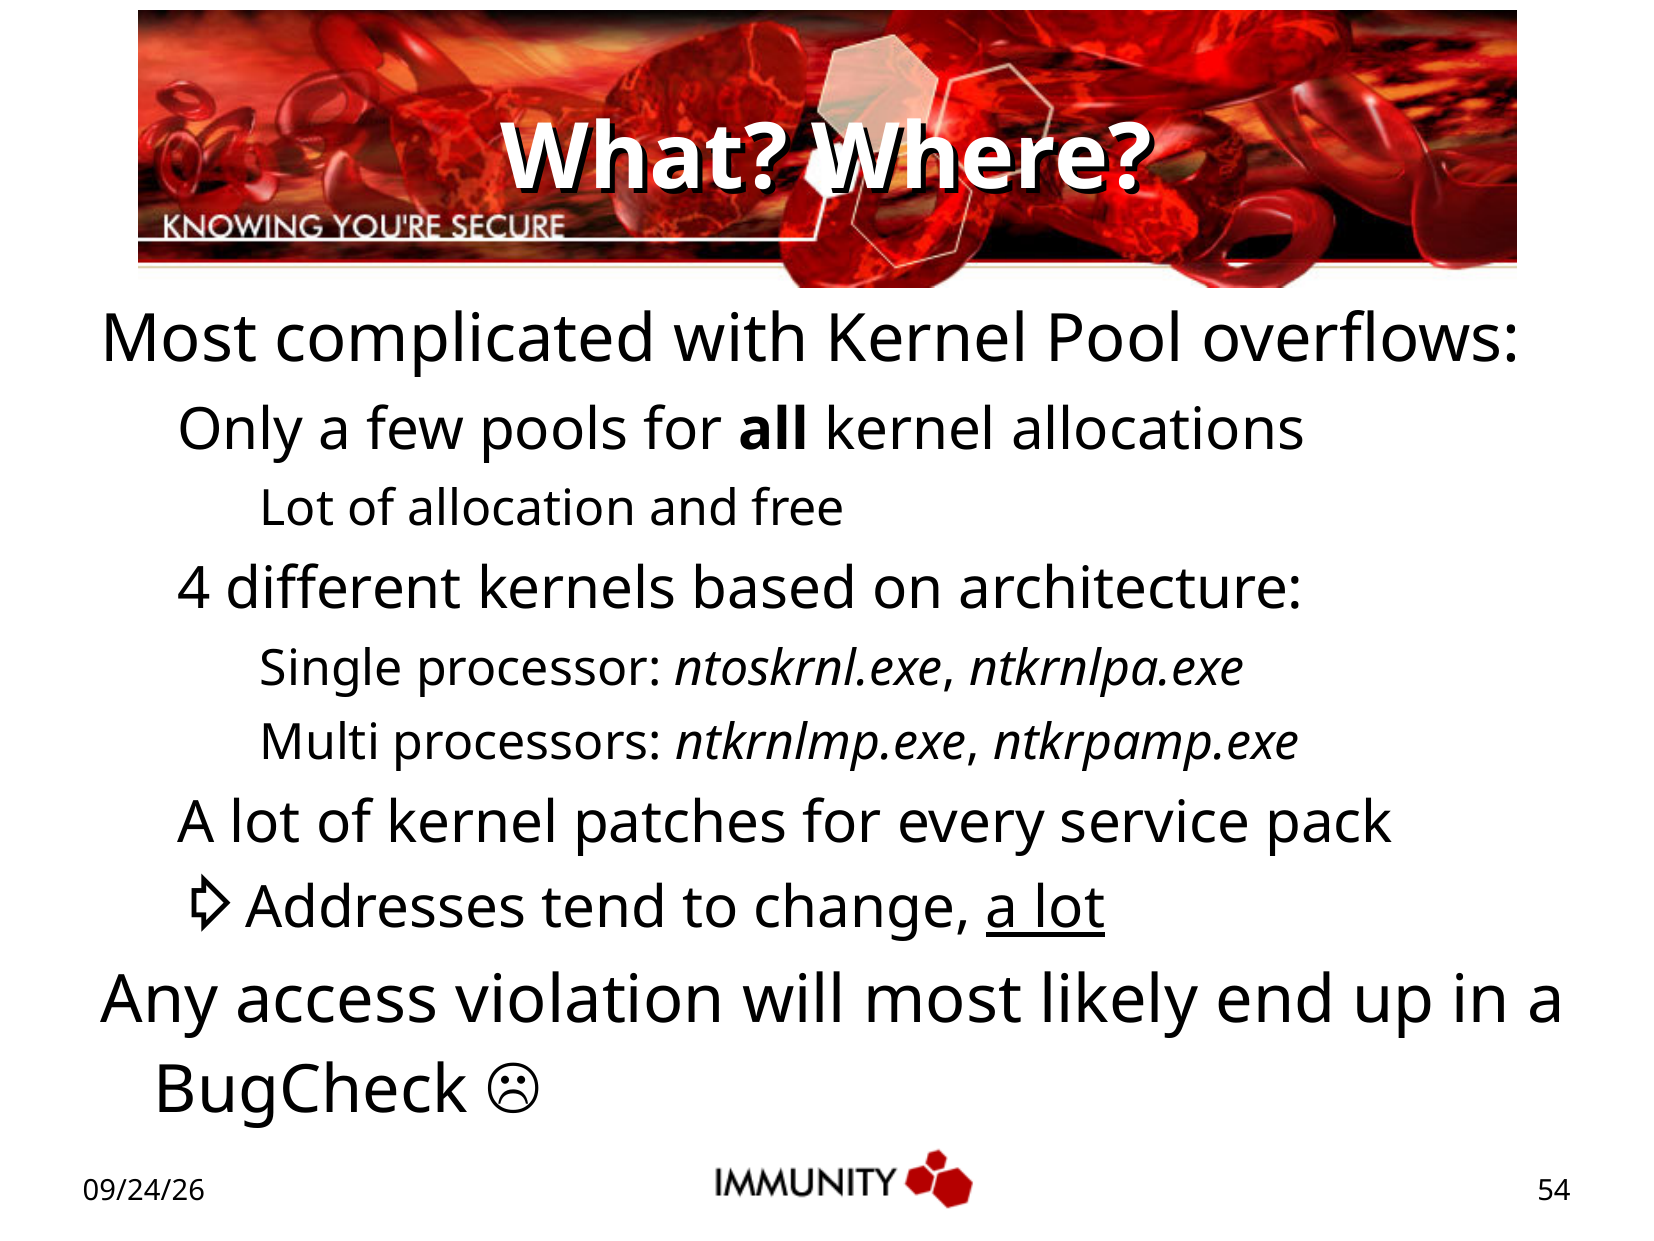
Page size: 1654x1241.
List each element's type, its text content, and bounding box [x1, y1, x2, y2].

list Most complicated with Kernel Pool overflows: Only a few pools for all kernel allocations Lot of allocation and free 4 different kernels based on architecture: Single processor: ntoskrnl.exe, ntkrnlpa.exe Multi processors: ntkrnlmp.exe, ntkrpamp.exe A lot of kernel patches for every service pack ⇨Addresses tend to change, a lot Any access violation will most likely end up in a BugCheck ☹ [82, 290, 1571, 1094]
picture [694, 1130, 984, 1235]
picture [138, 10, 1517, 56]
picture [138, 250, 1517, 288]
title What? Where? [82, 56, 1571, 250]
